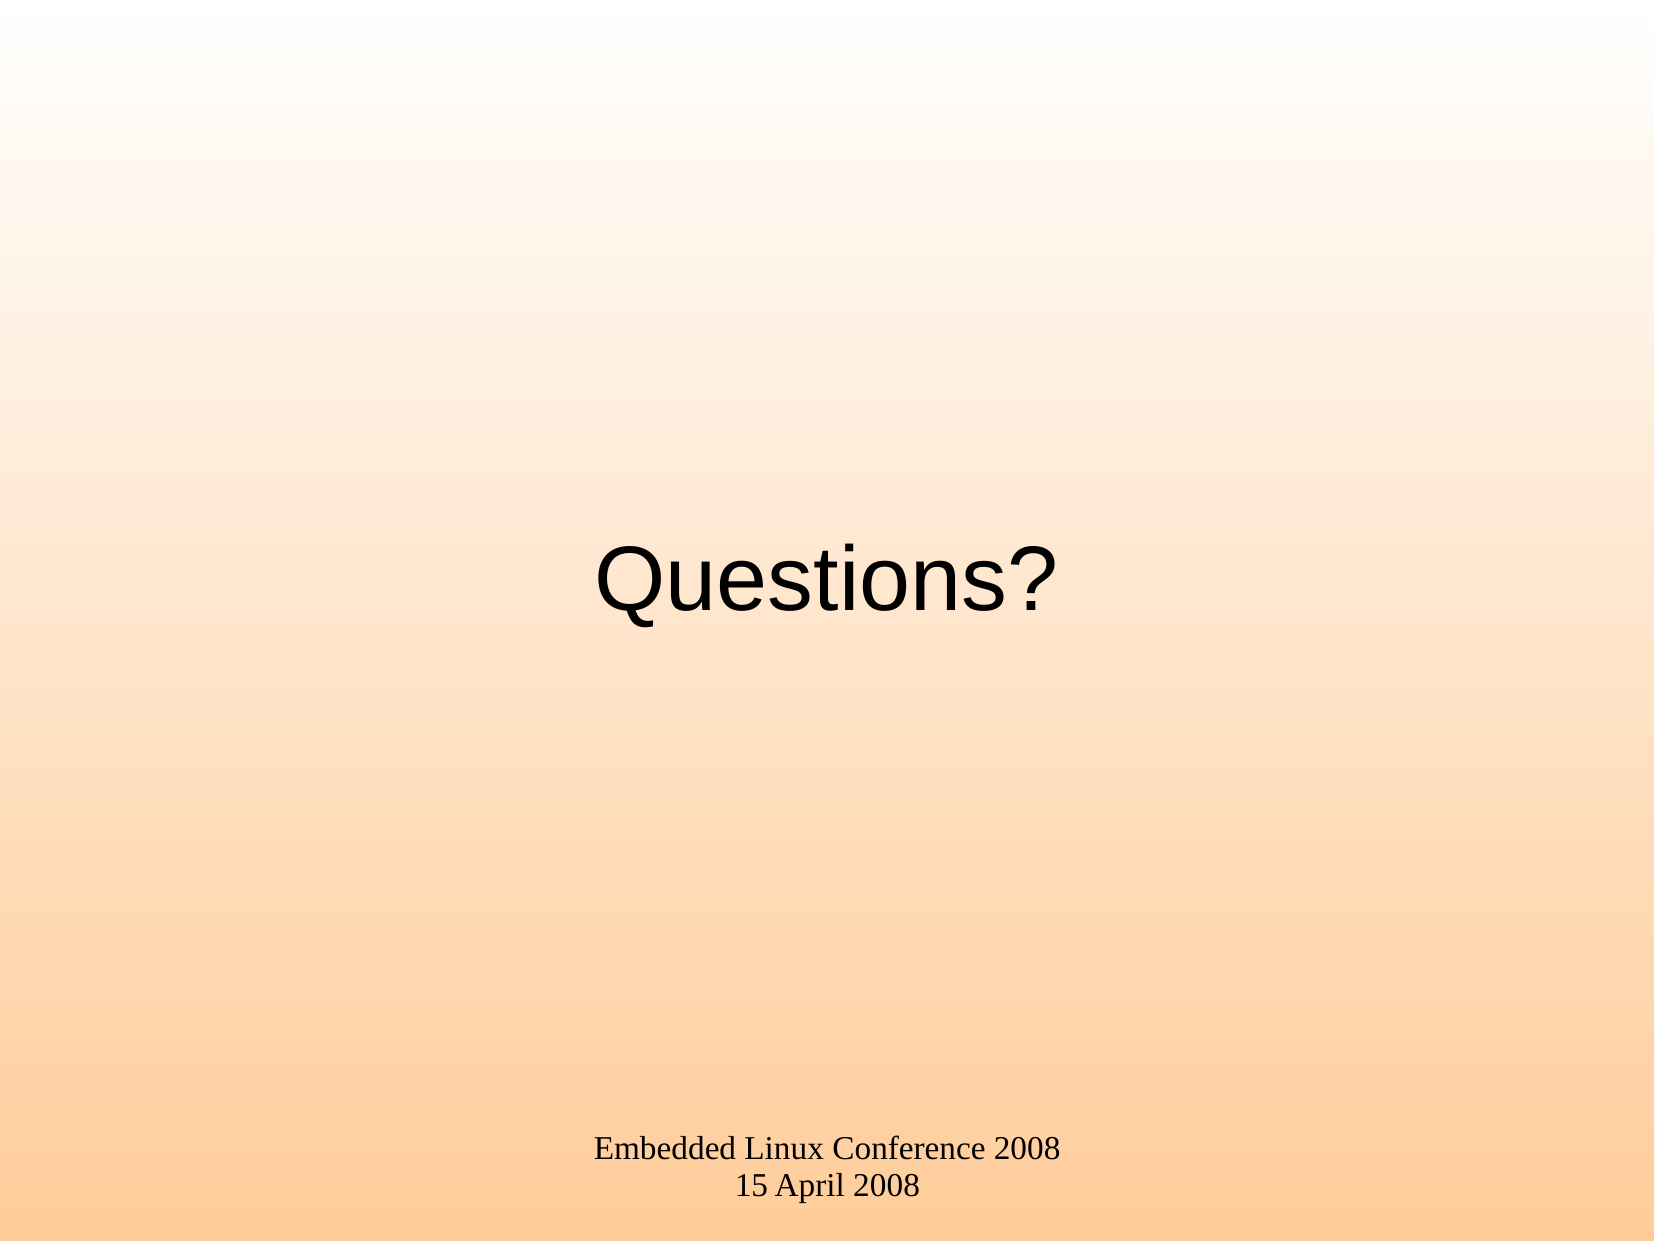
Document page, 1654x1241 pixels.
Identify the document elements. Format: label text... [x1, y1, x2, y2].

title Questions? [82, 49, 1571, 1109]
